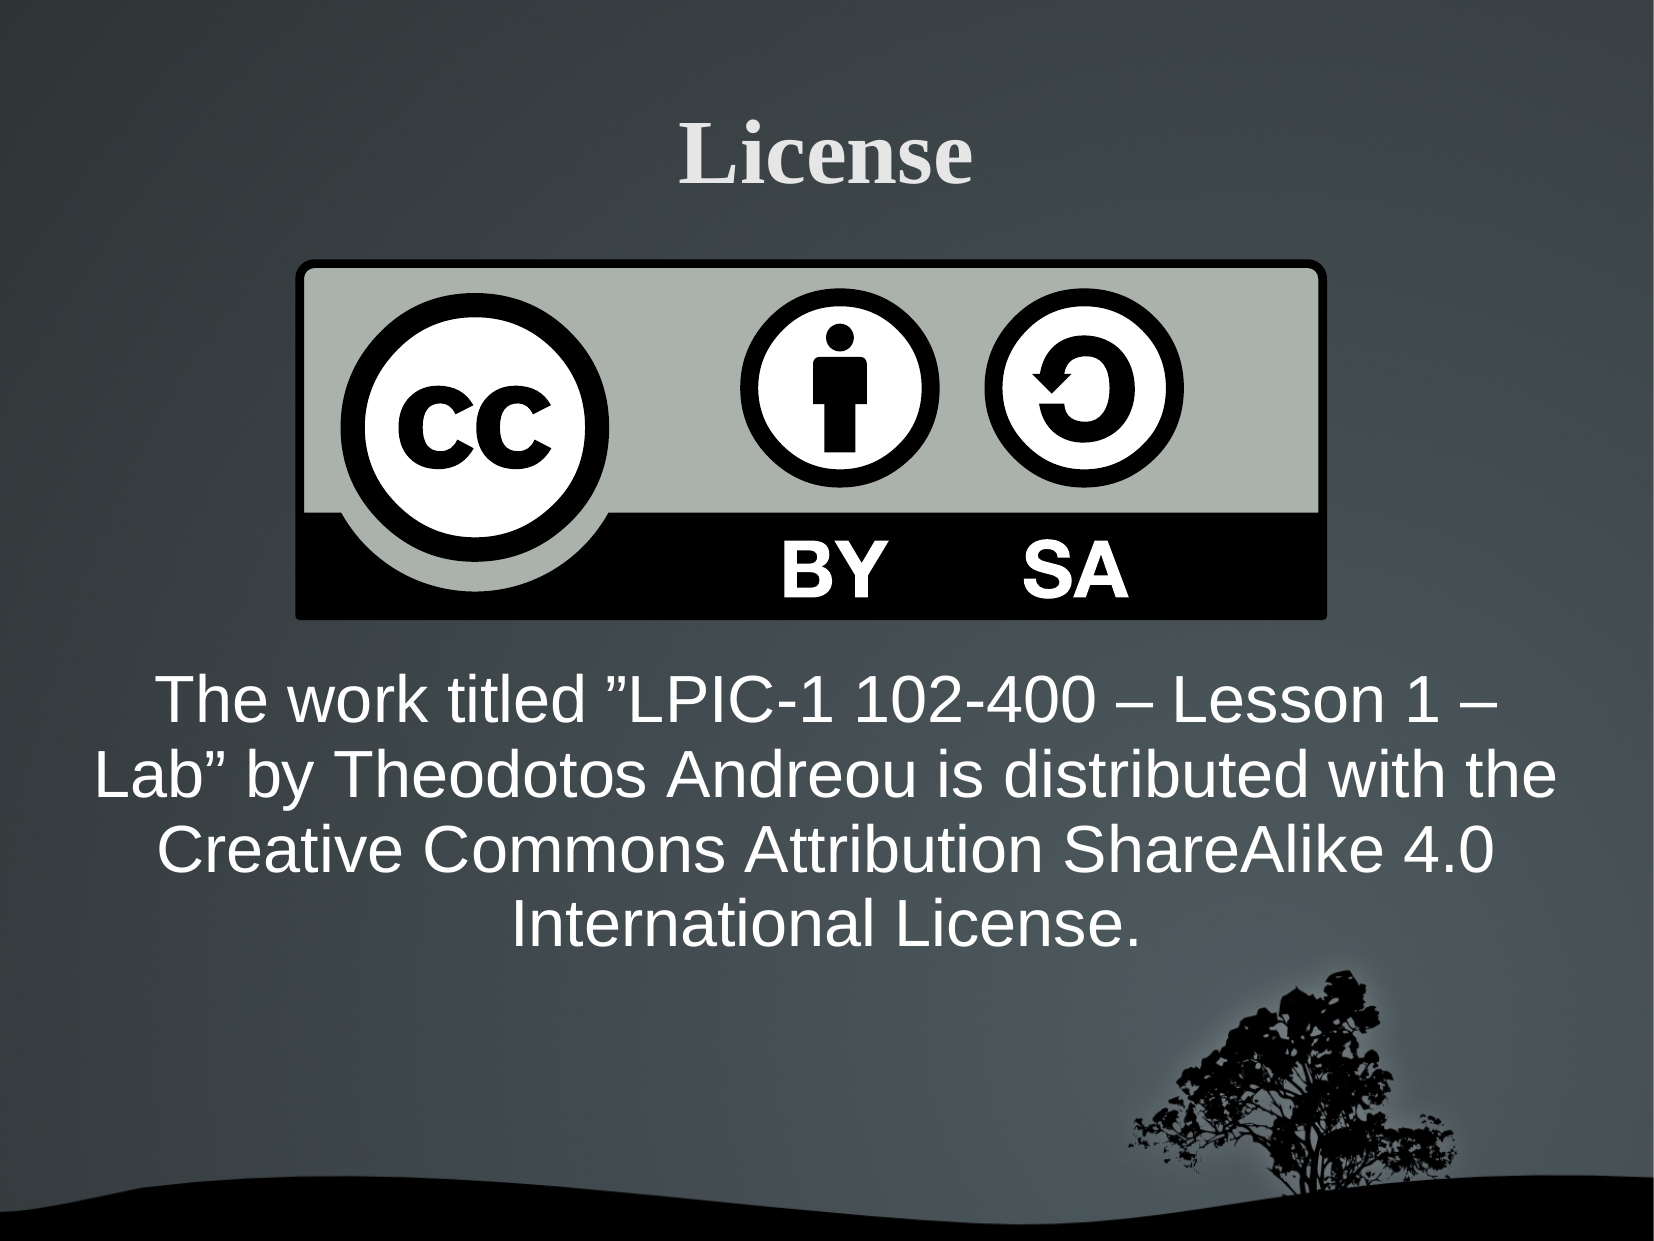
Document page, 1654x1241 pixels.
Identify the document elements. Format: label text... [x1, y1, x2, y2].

subtitle The work titled ”LPIC-1 102-400 – Lesson 1 – Lab” by Theodotos Andreou is distributed with the Creative Commons Attribution ShareAlike 4.0 International License. [82, 290, 1571, 1109]
title License [82, 49, 1571, 257]
picture [0, 0, 1654, 1241]
